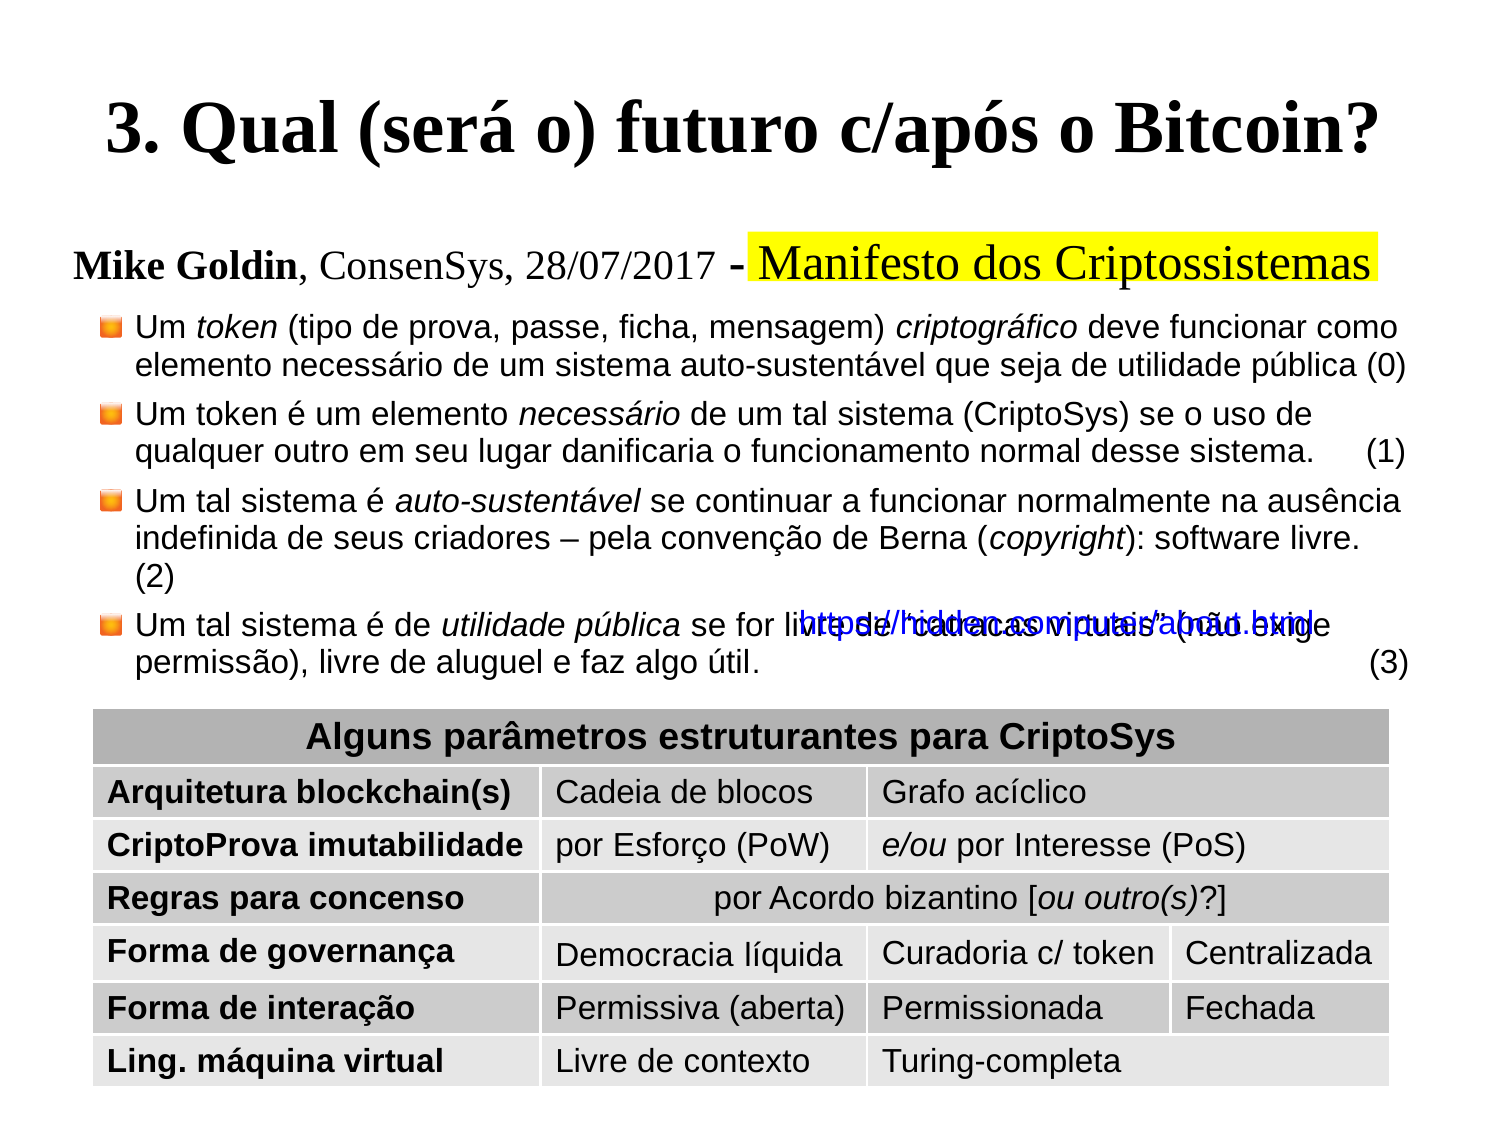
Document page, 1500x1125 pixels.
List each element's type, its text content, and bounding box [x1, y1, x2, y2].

table_cell Grafo acíclico [868, 767, 1389, 817]
table_cell Curadoria c/ token [868, 926, 1169, 980]
table_cell Permissiva (aberta) [542, 983, 866, 1033]
table_cell Arquitetura blockchain(s) [93, 767, 539, 817]
title 3. Qual (será o) futuro c/após o Bitcoin? [79, 51, 1408, 202]
table_cell Turing-completa [868, 1036, 1389, 1086]
table_cell CriptoProva imutabilidade [93, 820, 539, 870]
table_cell Forma de governança [93, 926, 539, 980]
table_cell por Esforço (PoW) [542, 820, 866, 870]
text_box https://hidden.computer/about.html [770, 596, 1342, 643]
table_cell Democracia líquida [542, 926, 866, 980]
table_cell Forma de interação [93, 983, 539, 1033]
table_cell e/ou por Interesse (PoS) [868, 820, 1389, 870]
table_cell Permissionada [868, 983, 1169, 1033]
table_cell por Acordo bizantino [ou outro(s)?] [542, 873, 1389, 923]
text_box Mike Goldin, ConsenSys, 28/07/2017 - Manifesto dos Criptossistemas Um token (tipo de prova, passe, ficha, mensagem) criptográfico deve funcionar como elemento necessário de um sistema auto-sustentável que seja de utilidade pública (0) Um token é um elemento necessário de um tal sistema (CriptoSys) se o uso de qualquer outro em seu lugar danificaria o funcionamento normal desse sistema. (1) Um tal sistema é auto-sustentável se continuar a funcionar normalmente na ausência indefinida de seus criadores – pela convenção de Berna (copyright): software livre. (2) Um tal sistema é de utilidade pública se for livre de “catracas virtuais” (não exige permissão), livre de aluguel e faz algo útil. (3) [37, 216, 1426, 689]
table_cell Cadeia de blocos [542, 767, 866, 817]
table_cell Fechada [1172, 983, 1389, 1033]
table_header Alguns parâmetros estruturantes para CriptoSys [93, 709, 1389, 764]
table_cell Regras para concenso [93, 873, 539, 923]
table_cell Livre de contexto [542, 1036, 866, 1086]
table_cell Centralizada [1172, 926, 1389, 980]
table_cell Ling. máquina virtual [93, 1036, 539, 1086]
